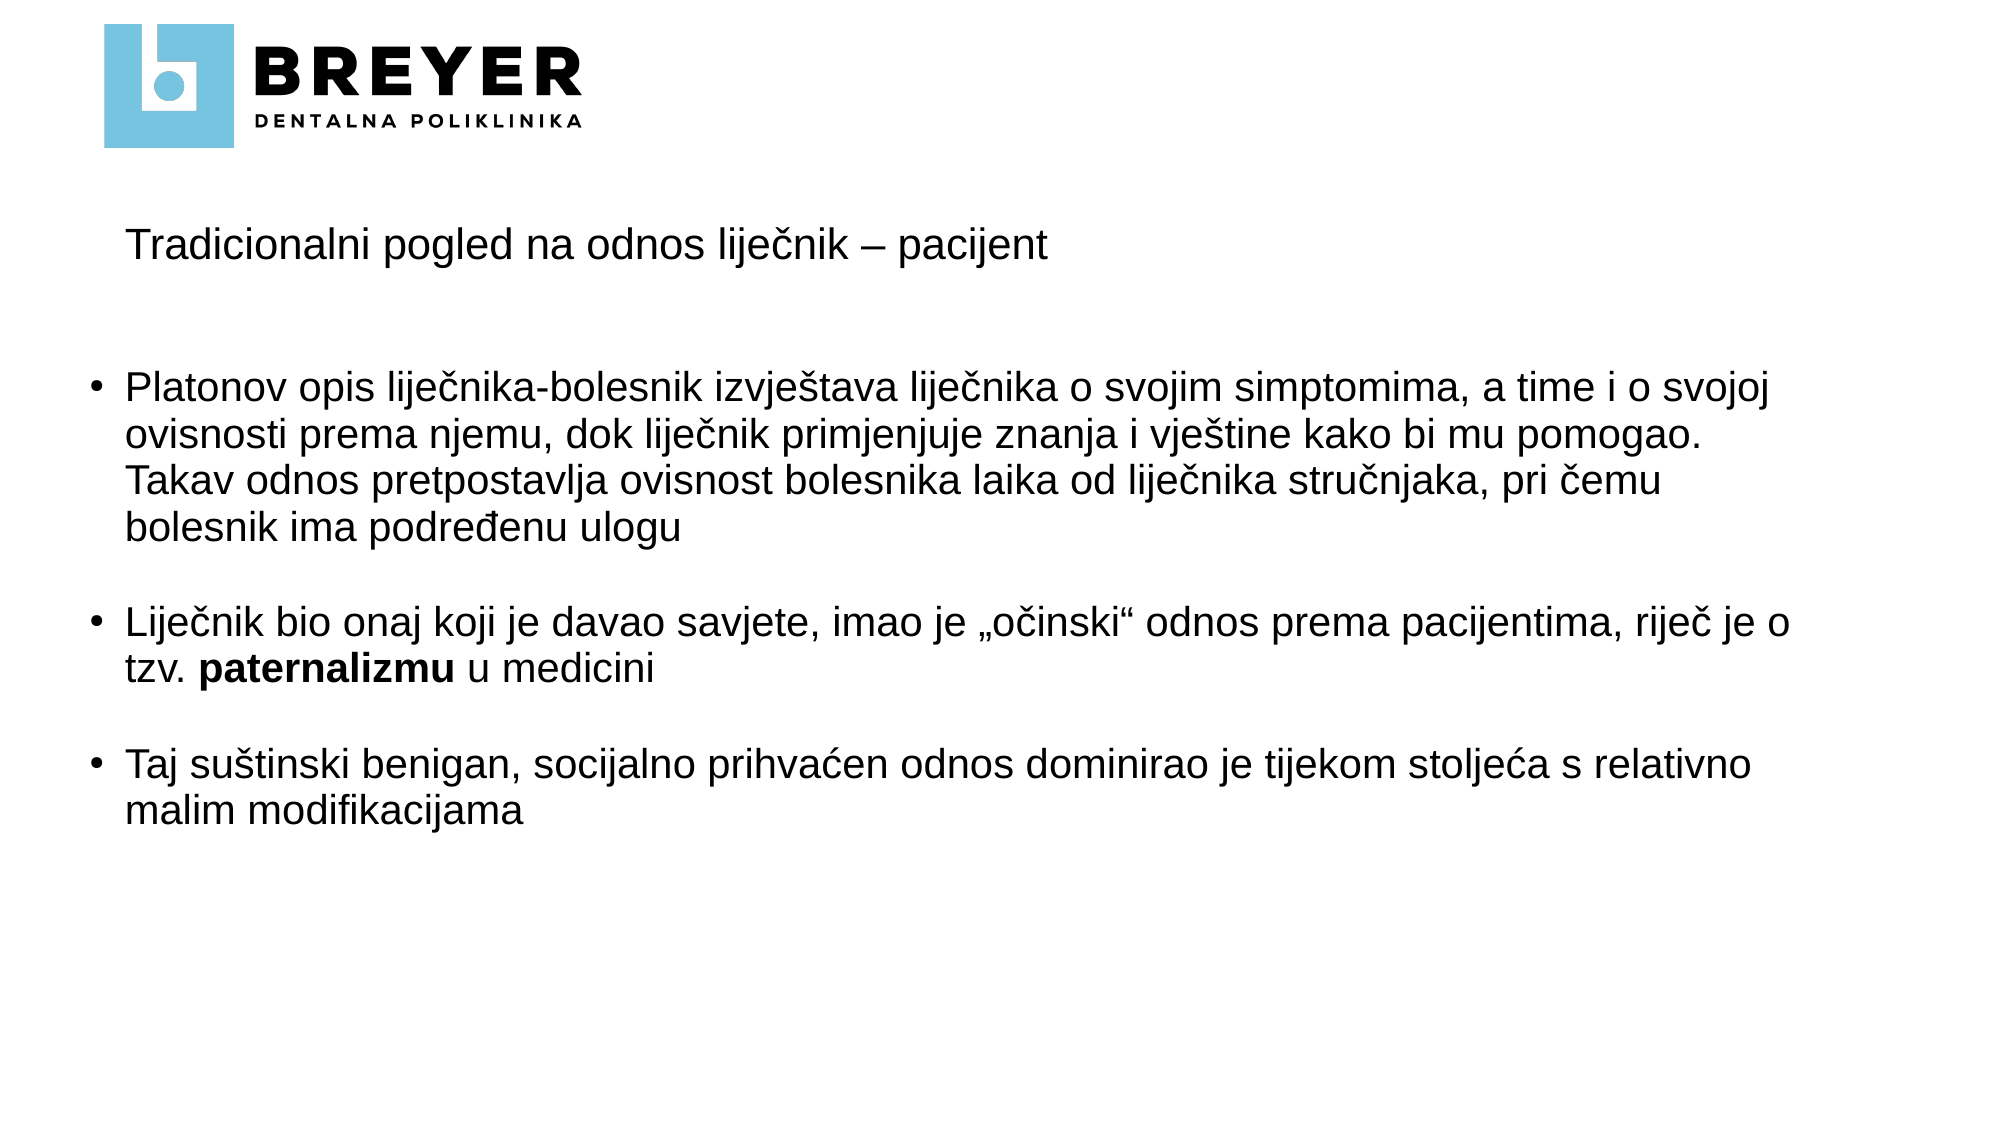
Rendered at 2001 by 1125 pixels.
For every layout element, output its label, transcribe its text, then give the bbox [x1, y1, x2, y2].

picture [104, 24, 582, 148]
subtitle Tradicionalni pogled na odnos liječnik – pacijent Platonov opis liječnika-bolesnik izvještava liječnika o svojim simptomima, a time i o svojoj ovisnosti prema njemu, dok liječnik primjenjuje znanja i vještine kako bi mu pomogao. Takav odnos pretpostavlja ovisnost bolesnika laika od liječnika stručnjaka, pri čemu bolesnik ima podređenu ulogu Liječnik bio onaj koji je davao savjete, imao je „očinski“ odnos prema pacijentima, riječ je o tzv. paternalizmu u medicini Taj suštinski benigan, socijalno prihvaćen odnos dominirao je tijekom stoljeća s relativno malim modifikacijama [89, 151, 1815, 977]
